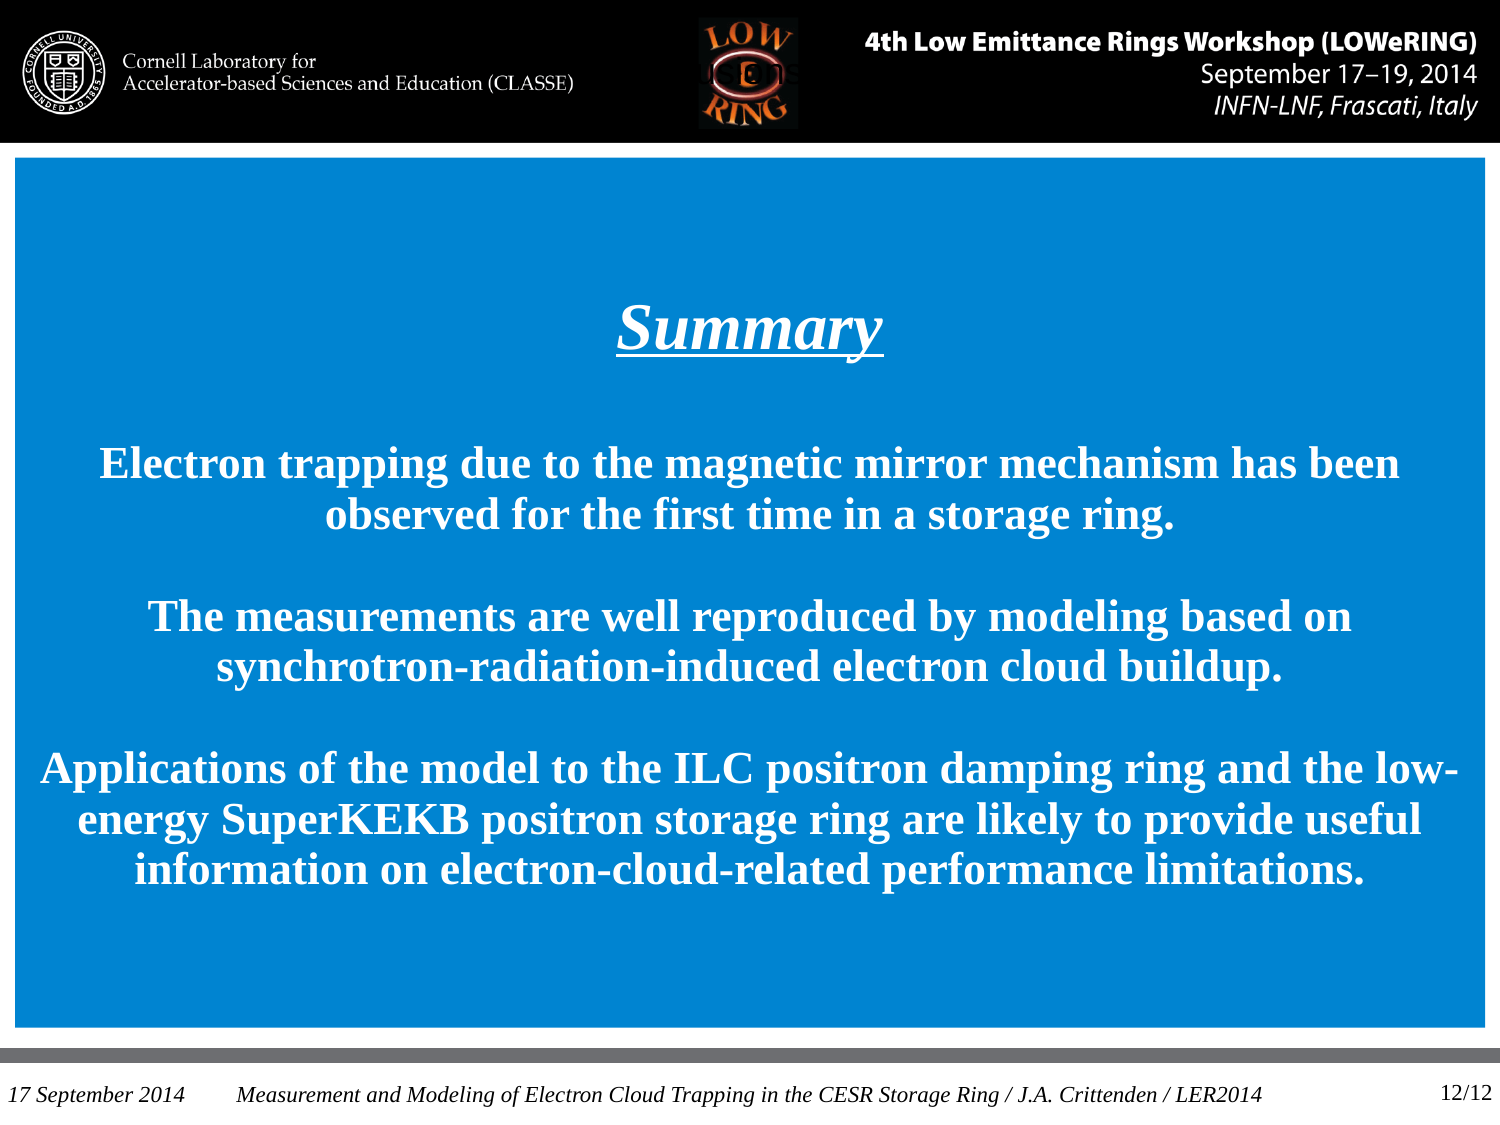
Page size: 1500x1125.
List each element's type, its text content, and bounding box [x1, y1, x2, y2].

title Conclusions and Next Steps [600, 7, 1500, 136]
picture [0, 0, 1500, 143]
text_box Summary Electron trapping due to the magnetic mirror mechanism has been observed for the first time in a storage ring. The measurements are well reproduced by modeling based on synchrotron-radiation-induced electron cloud buildup. Applications of the model to the ILC positron damping ring and the low-energy SuperKEKB positron storage ring are likely to provide useful information on electron-cloud-related performance limitations. [15, 157, 1486, 1028]
